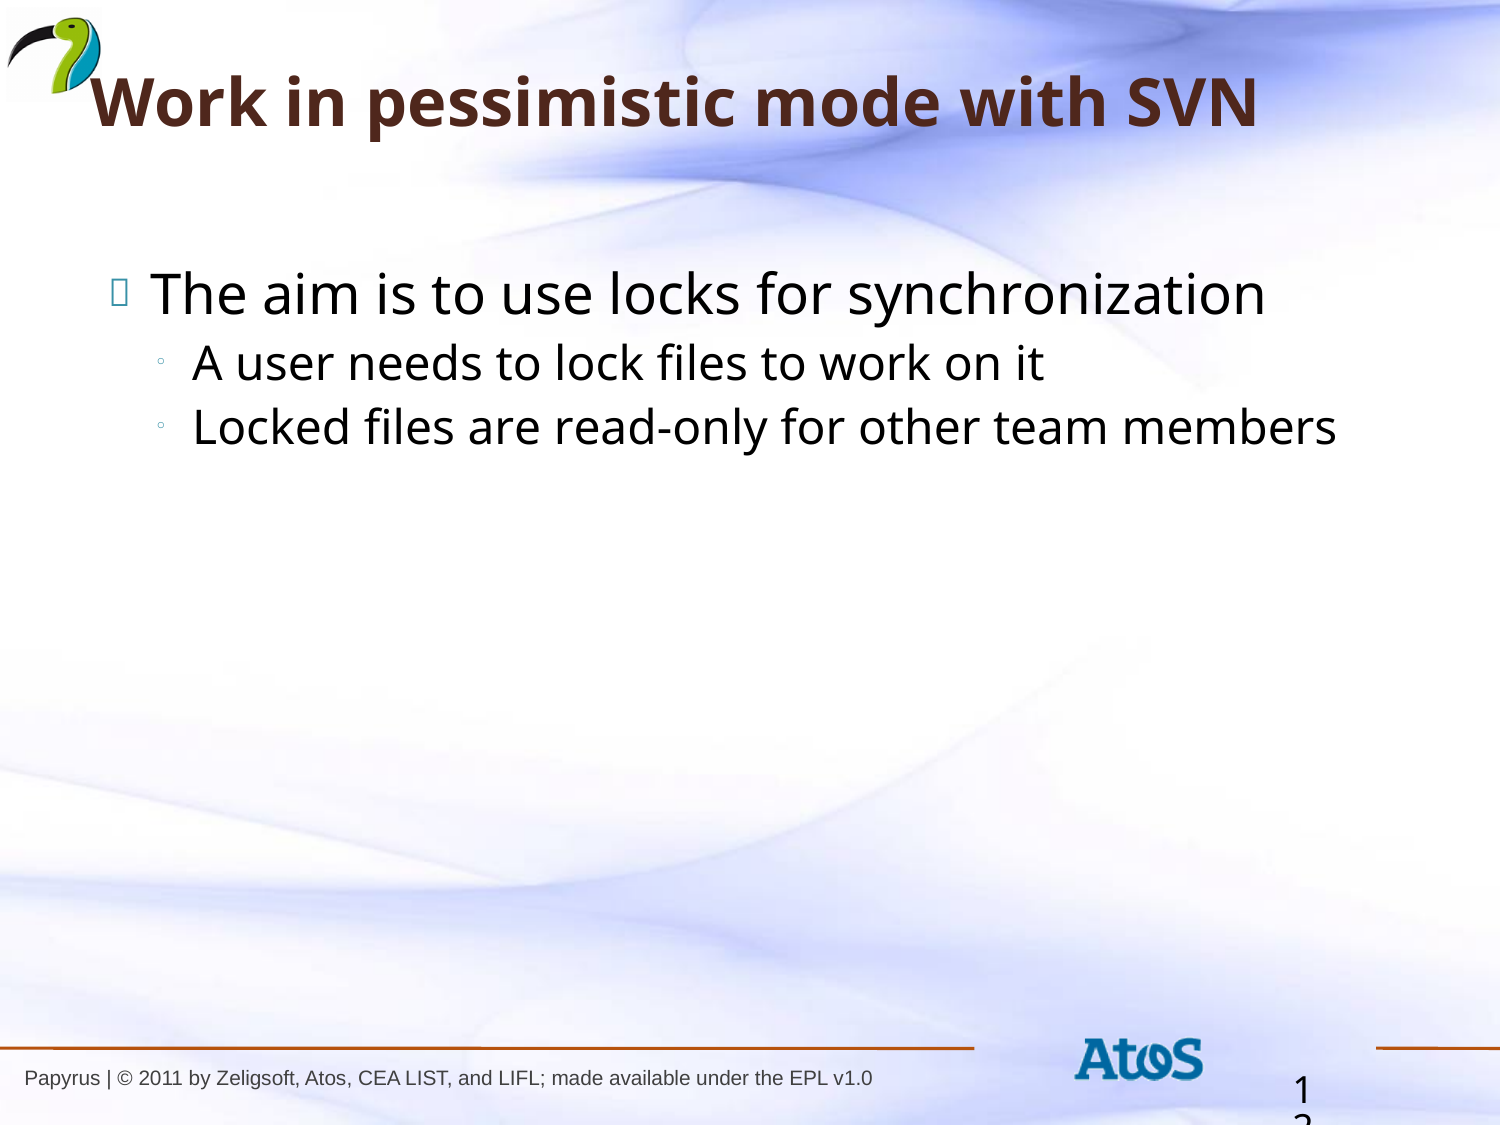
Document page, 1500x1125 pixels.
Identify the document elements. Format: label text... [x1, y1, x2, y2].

list The aim is to use locks for synchronization A user needs to lock files to work on it Locked files are read-only for other team members [75, 243, 1425, 986]
title Work in pessimistic mode with SVN [75, 45, 1425, 233]
picture [0, 0, 1500, 1125]
slide_number <numéro> [1277, 1051, 1338, 1112]
